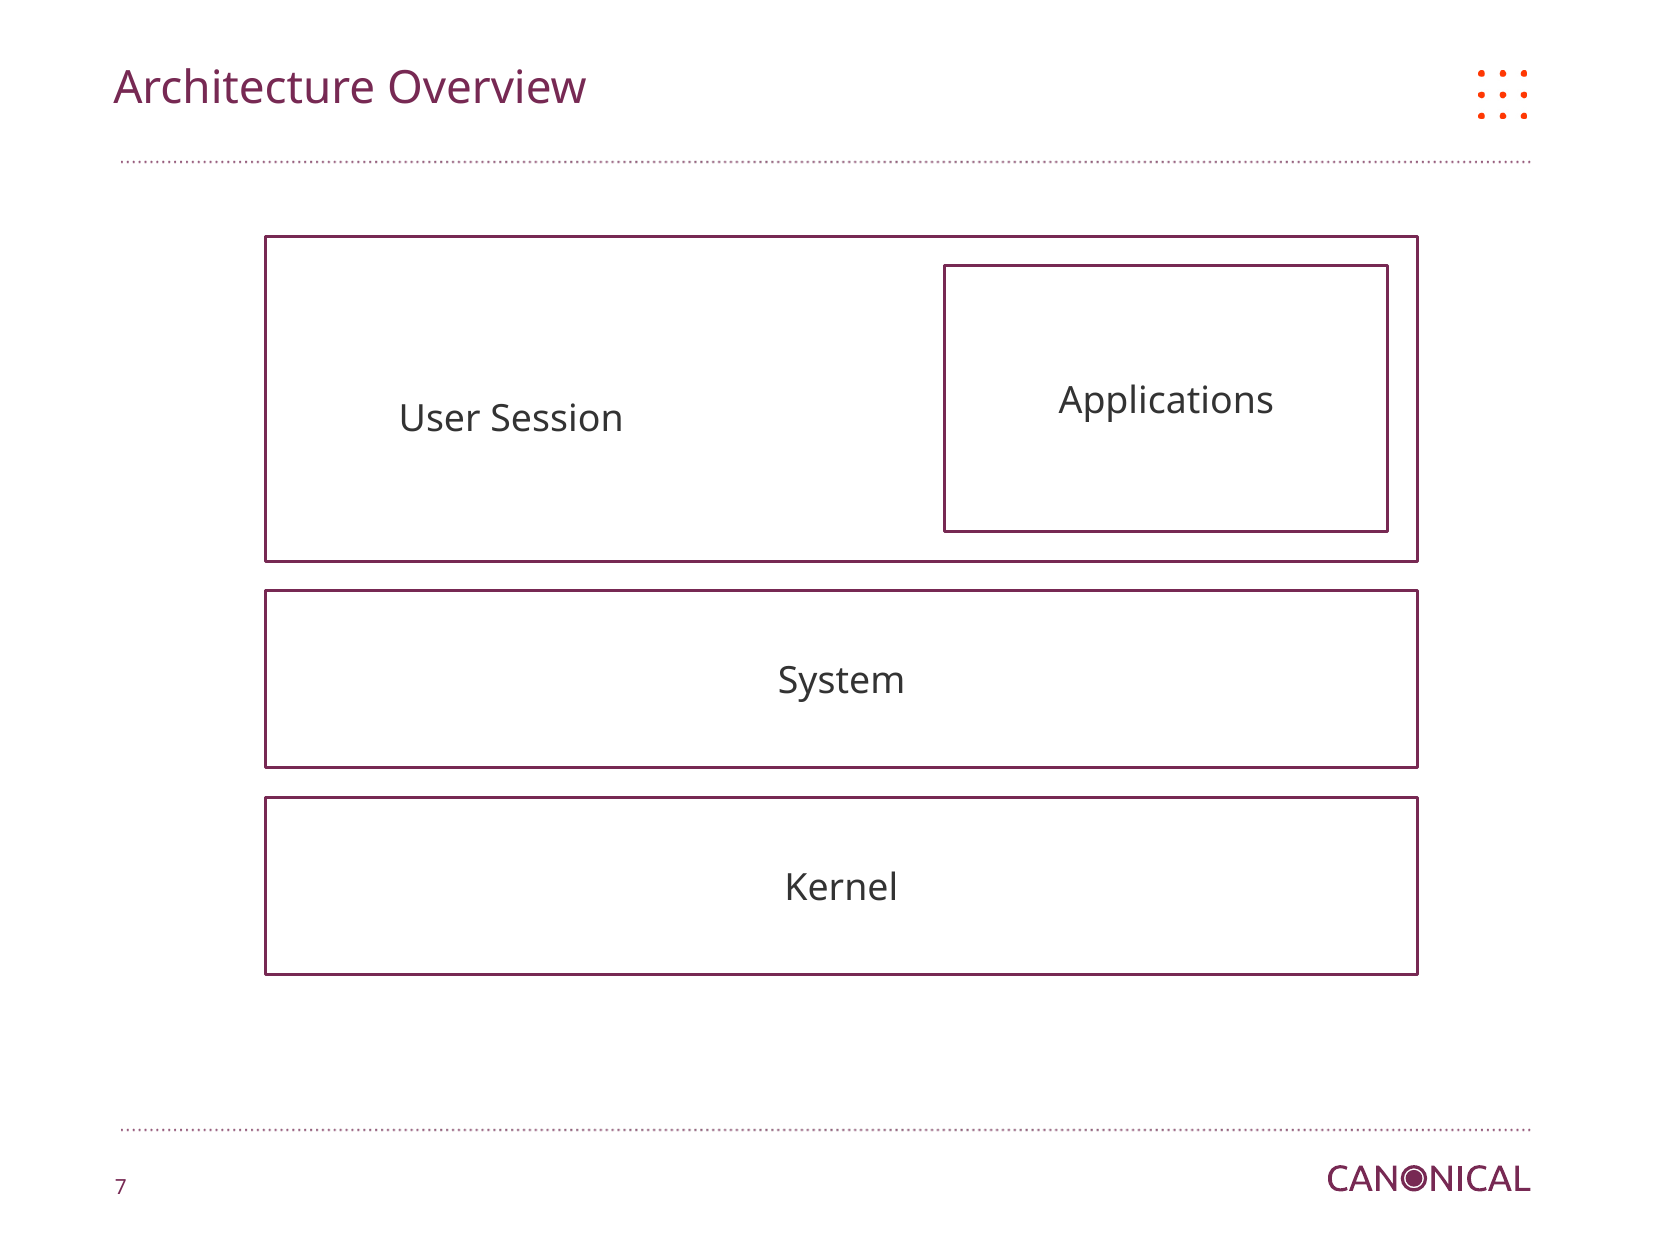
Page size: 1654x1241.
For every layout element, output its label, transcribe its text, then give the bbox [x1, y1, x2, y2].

text_box [265, 236, 1418, 562]
picture [1478, 70, 1527, 119]
picture [111, 159, 1533, 166]
text_box Applications [944, 265, 1388, 532]
text_box User Session [383, 383, 628, 441]
text_box Kernel [265, 797, 1418, 975]
title Architecture Overview [113, 64, 1382, 107]
text_box System [265, 590, 1418, 768]
picture [111, 1127, 1533, 1134]
